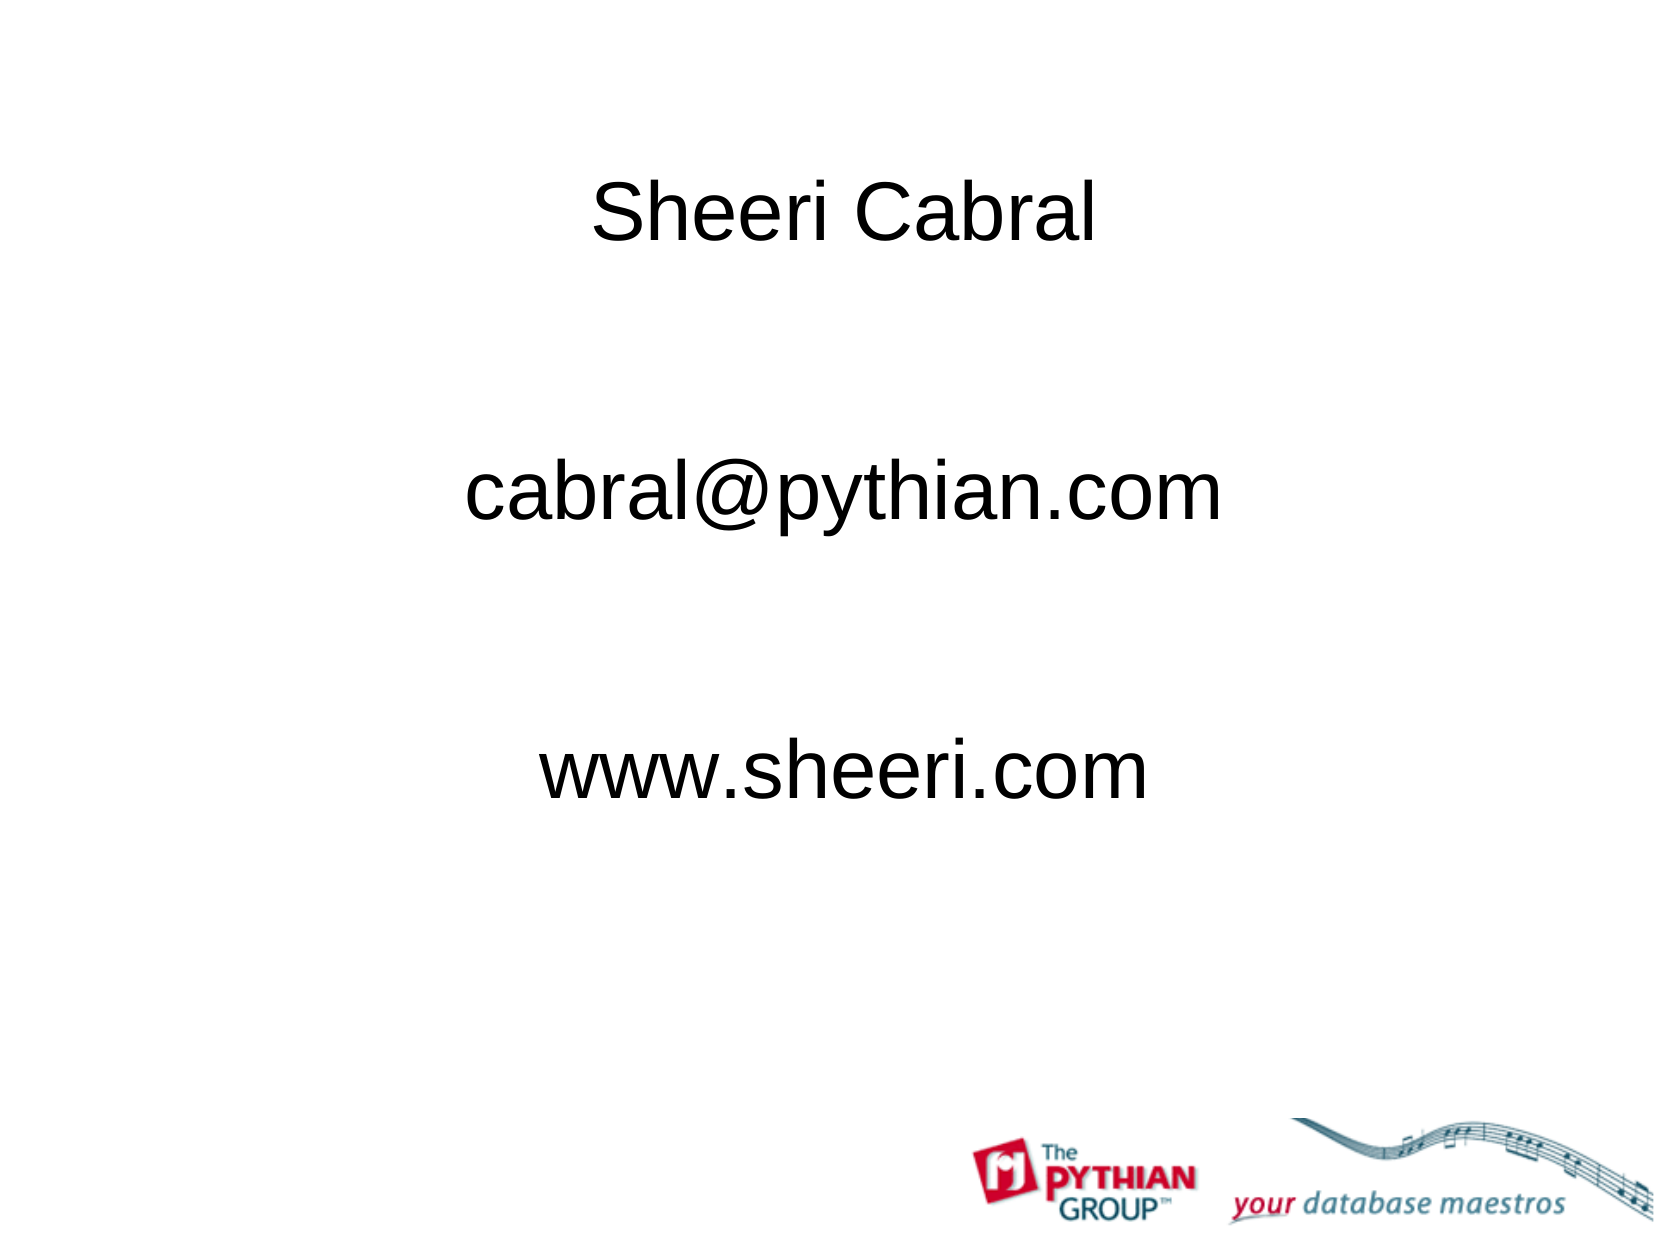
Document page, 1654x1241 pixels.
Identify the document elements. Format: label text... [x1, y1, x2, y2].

picture [955, 1118, 1654, 1241]
subtitle Sheeri Cabral cabral@pythian.com www.sheeri.com [82, 66, 1571, 1102]
